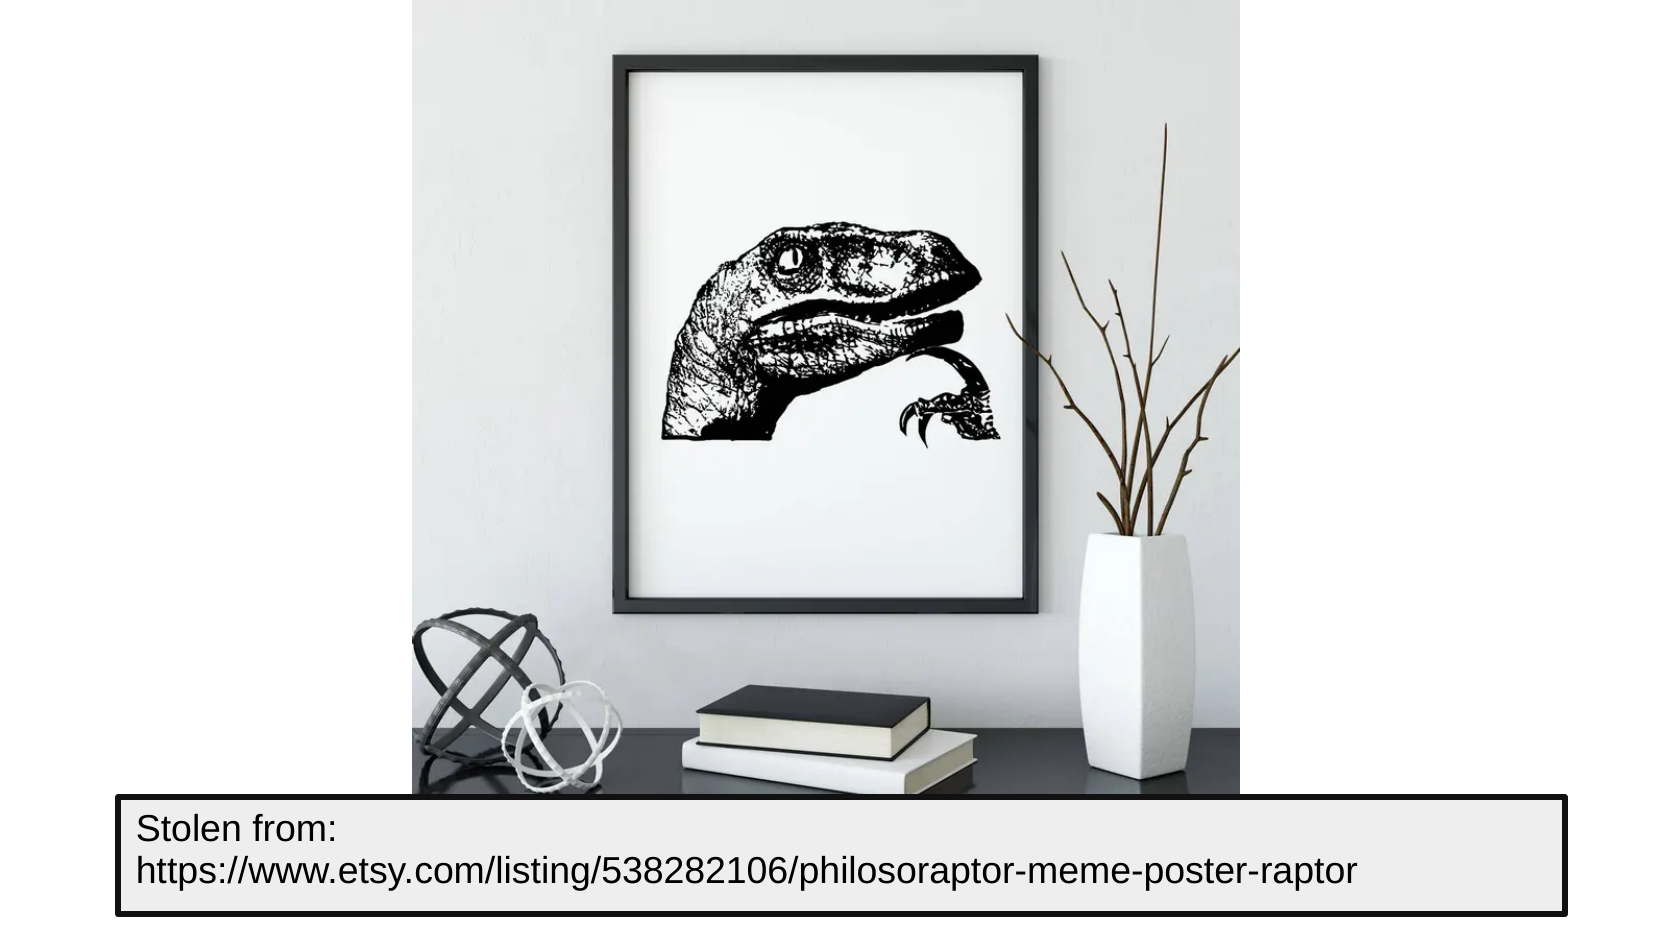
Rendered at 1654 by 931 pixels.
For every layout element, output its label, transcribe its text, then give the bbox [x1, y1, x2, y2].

picture [412, 0, 1240, 794]
text_box Stolen from: https://www.etsy.com/listing/538282106/philosoraptor-meme-poster-raptor [118, 797, 1565, 915]
